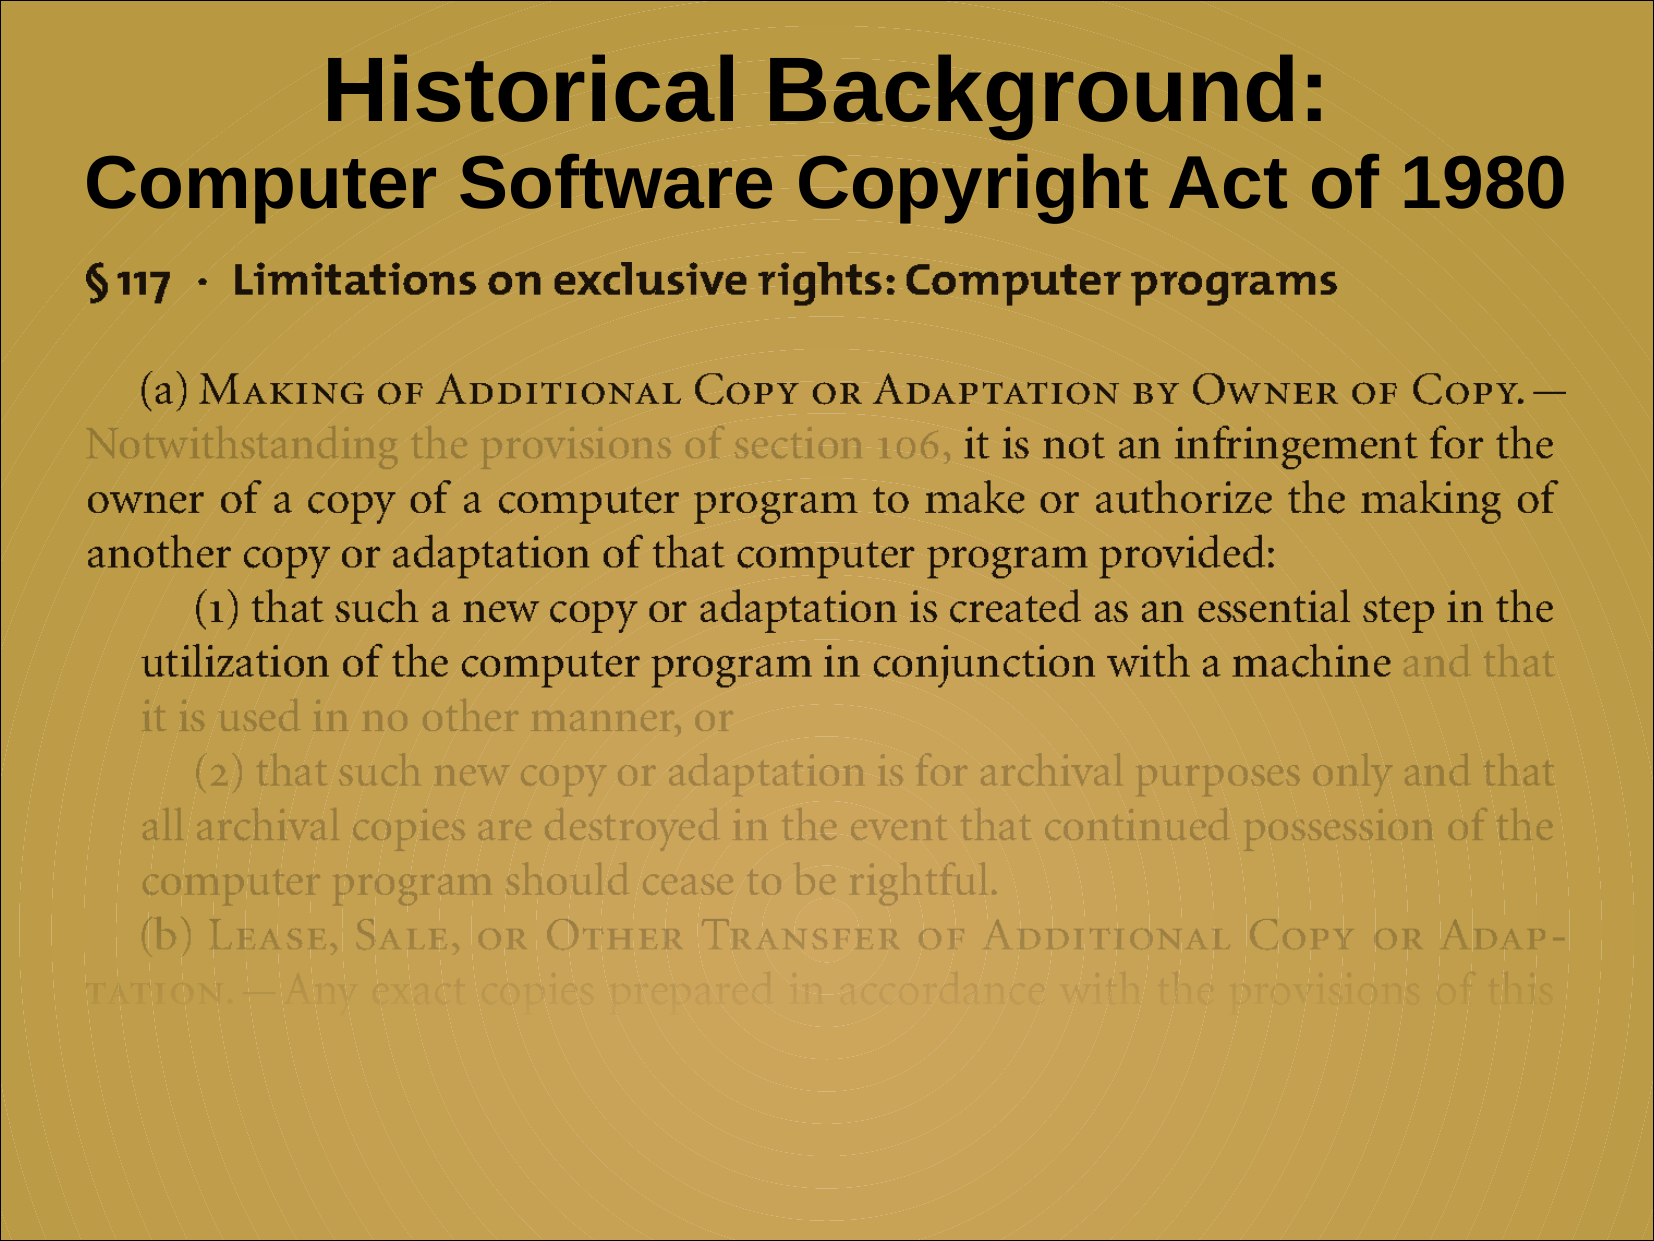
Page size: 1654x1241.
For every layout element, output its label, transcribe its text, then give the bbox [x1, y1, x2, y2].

picture [86, 262, 1566, 1016]
title Historical Background: Computer Software Copyright Act of 1980 [82, 37, 1571, 226]
